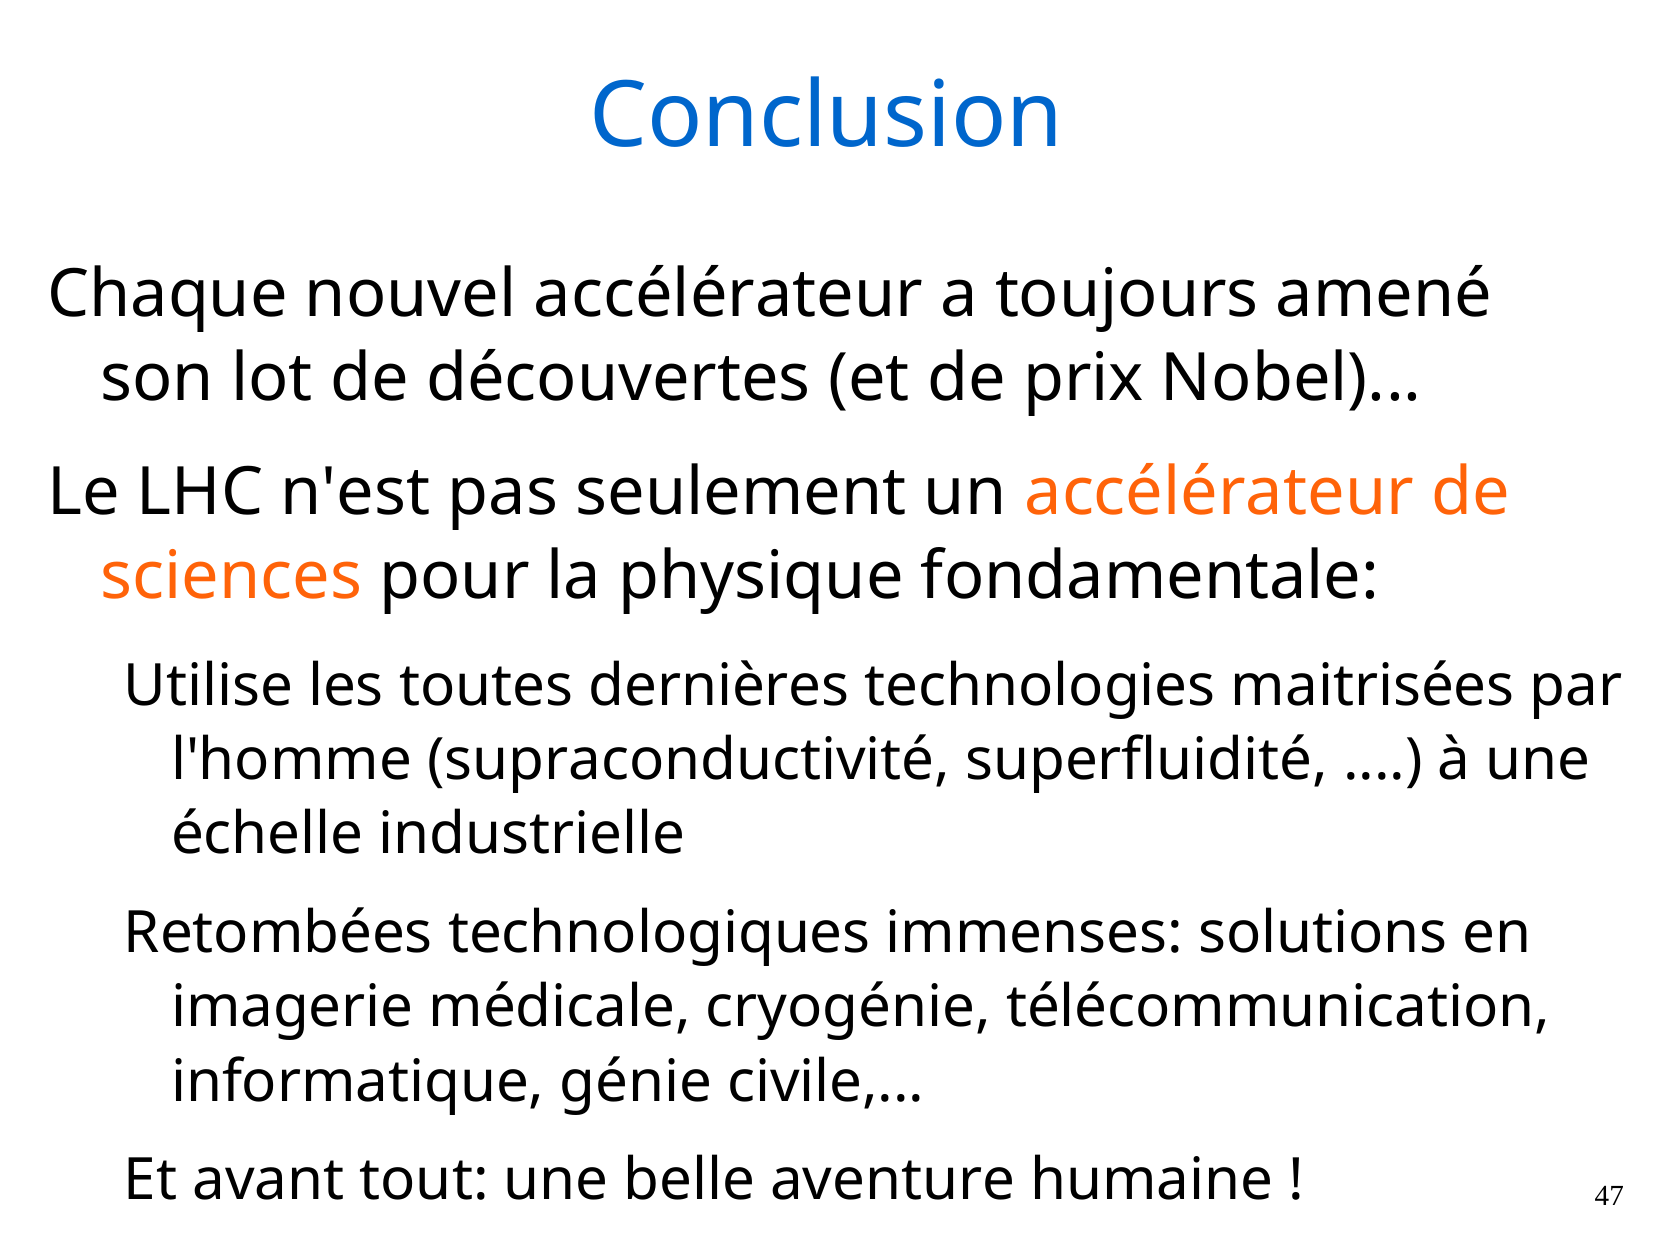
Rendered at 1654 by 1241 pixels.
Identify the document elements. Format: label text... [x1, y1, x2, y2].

list Chaque nouvel accélérateur a toujours amené son lot de découvertes (et de prix Nobel)... Le LHC n'est pas seulement un accélérateur de sciences pour la physique fondamentale: Utilise les toutes dernières technologies maitrisées par l'homme (supraconductivité, superfluidité, ....) à une échelle industrielle Retombées technologiques immenses: solutions en imagerie médicale, cryogénie, télécommunication, informatique, génie civile,... Et avant tout: une belle aventure humaine ! [29, 248, 1625, 1143]
title Conclusion [0, 8, 1654, 215]
